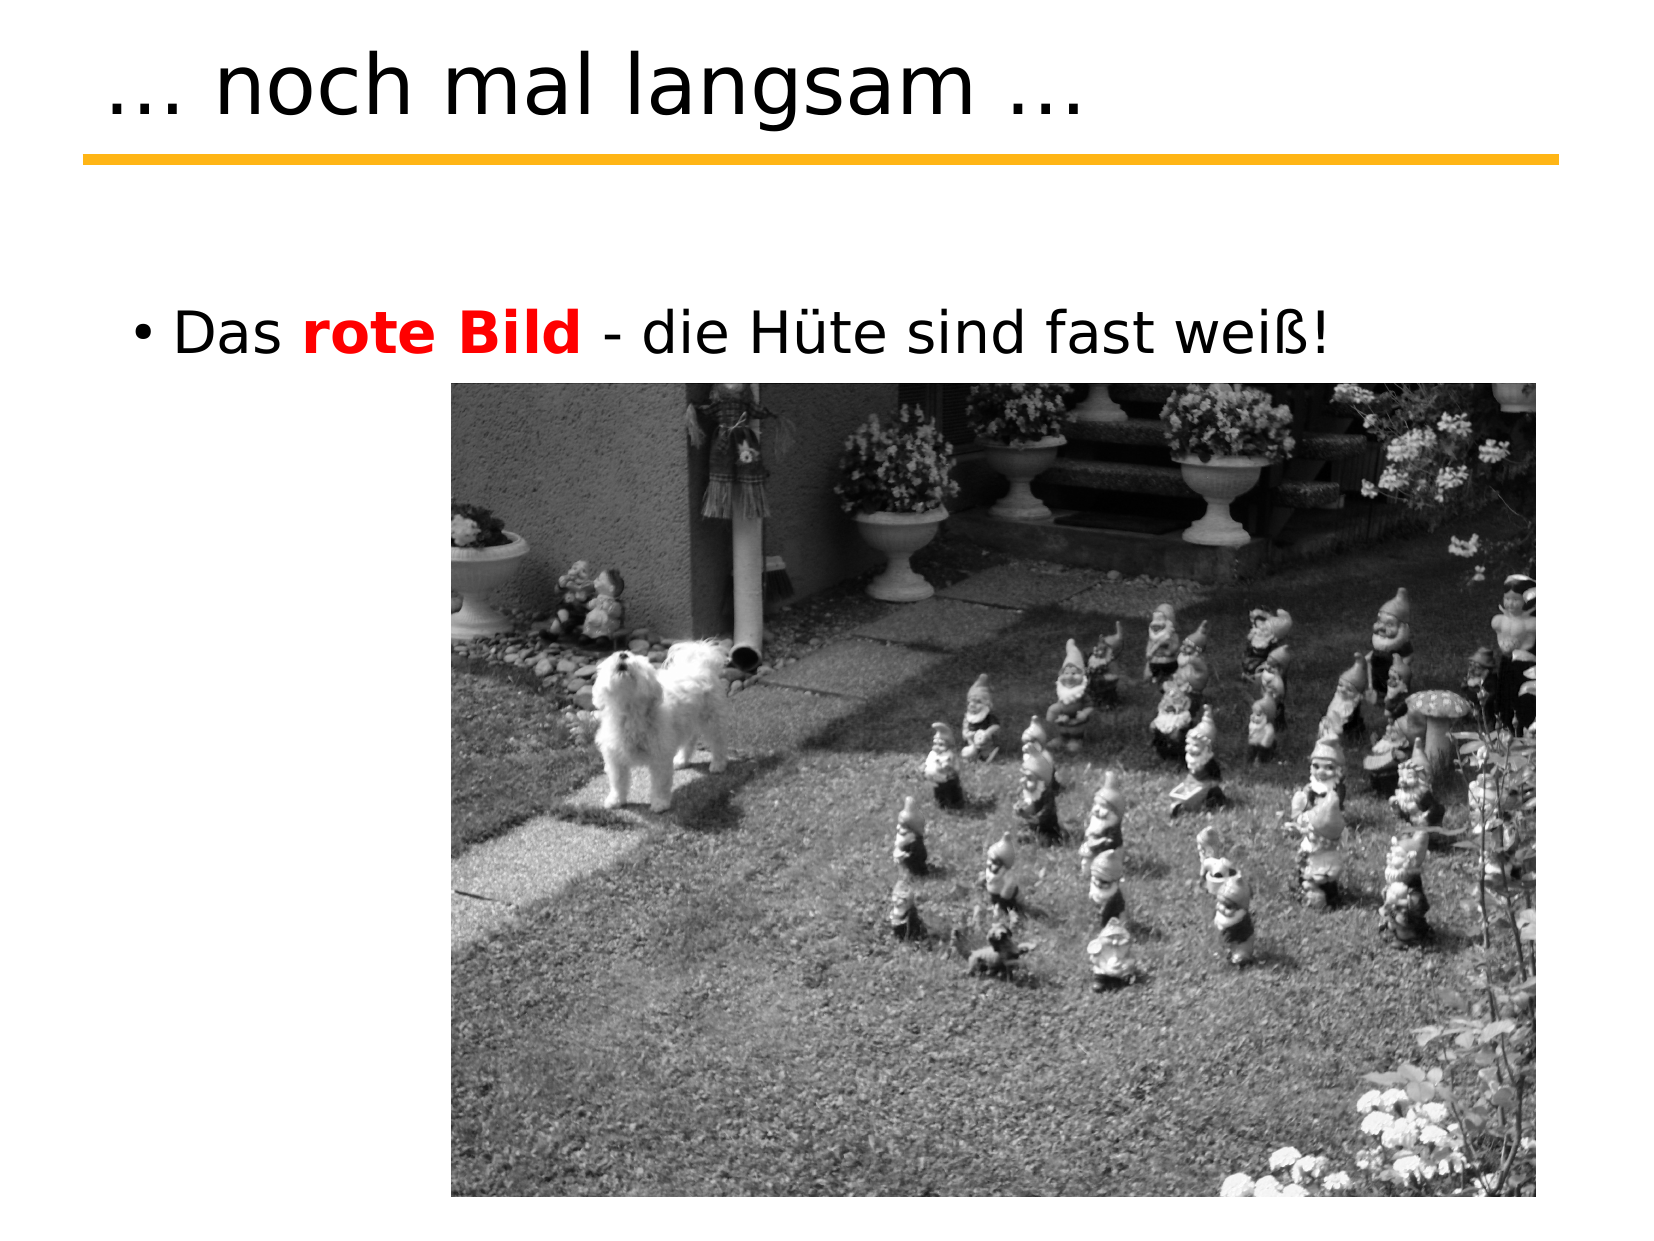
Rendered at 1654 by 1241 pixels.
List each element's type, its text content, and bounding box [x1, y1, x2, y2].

title … noch mal langsam … [88, 29, 1506, 142]
picture [451, 383, 1536, 1197]
text_box Das rote Bild - die Hüte sind fast weiß! [118, 258, 1536, 342]
